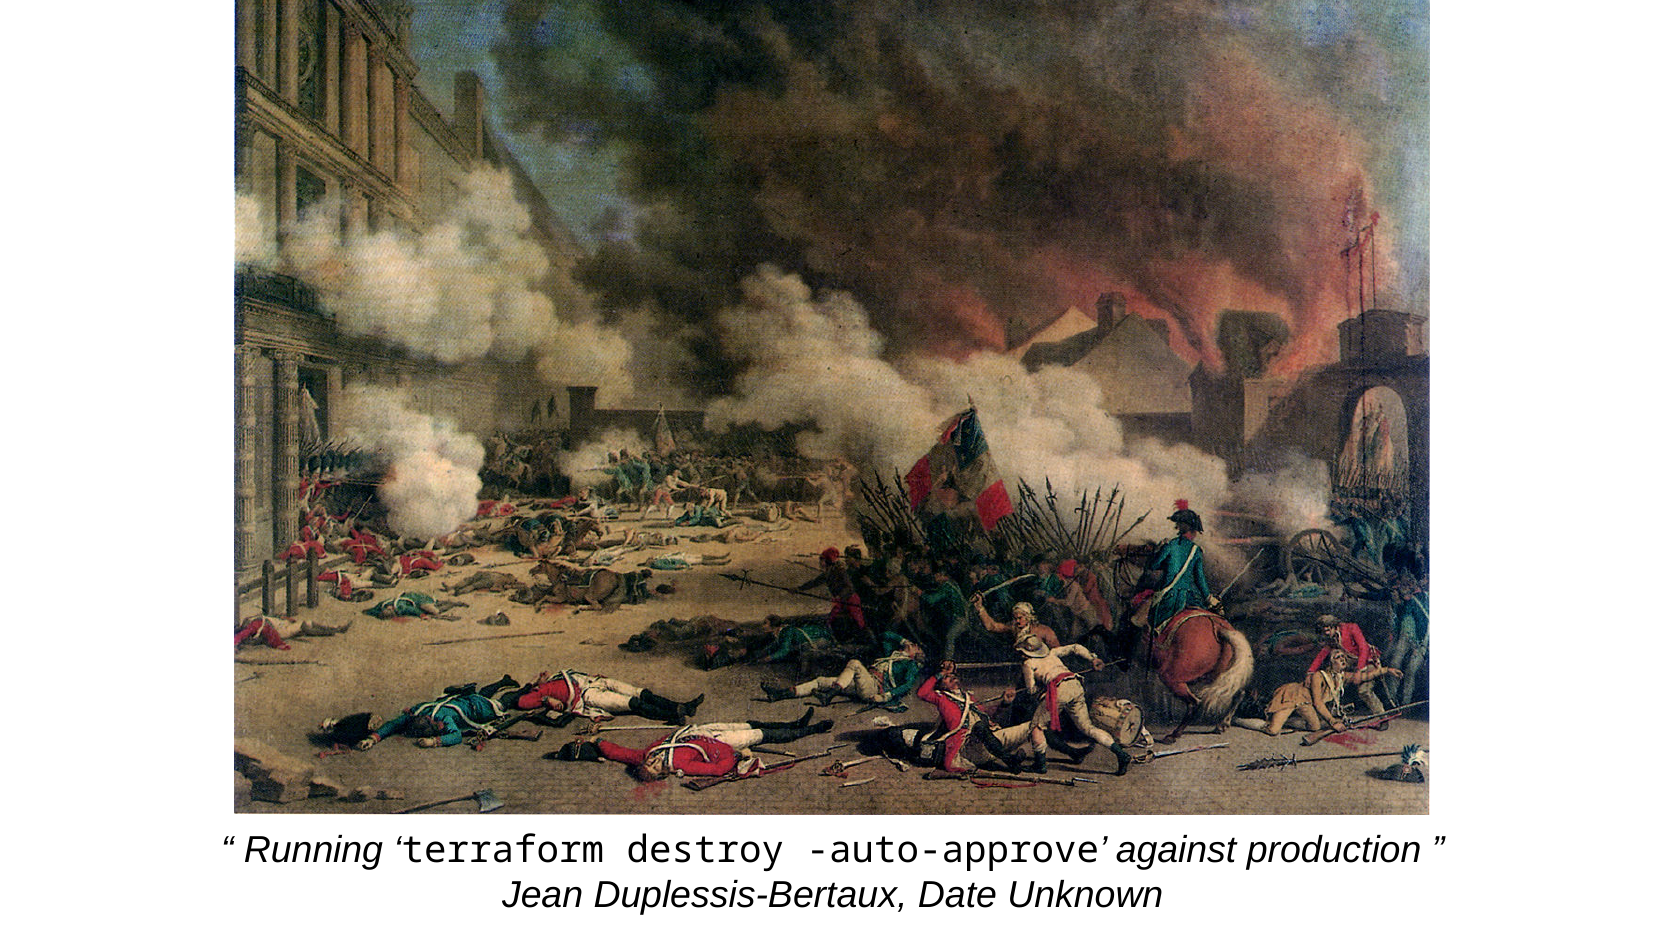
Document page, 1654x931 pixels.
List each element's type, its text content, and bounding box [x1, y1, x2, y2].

picture [234, 0, 1430, 814]
text_box “ Running ‘terraform destroy -auto-approve’ against production ” Jean Duplessis-Bertaux, Date Unknown [82, 814, 1583, 914]
